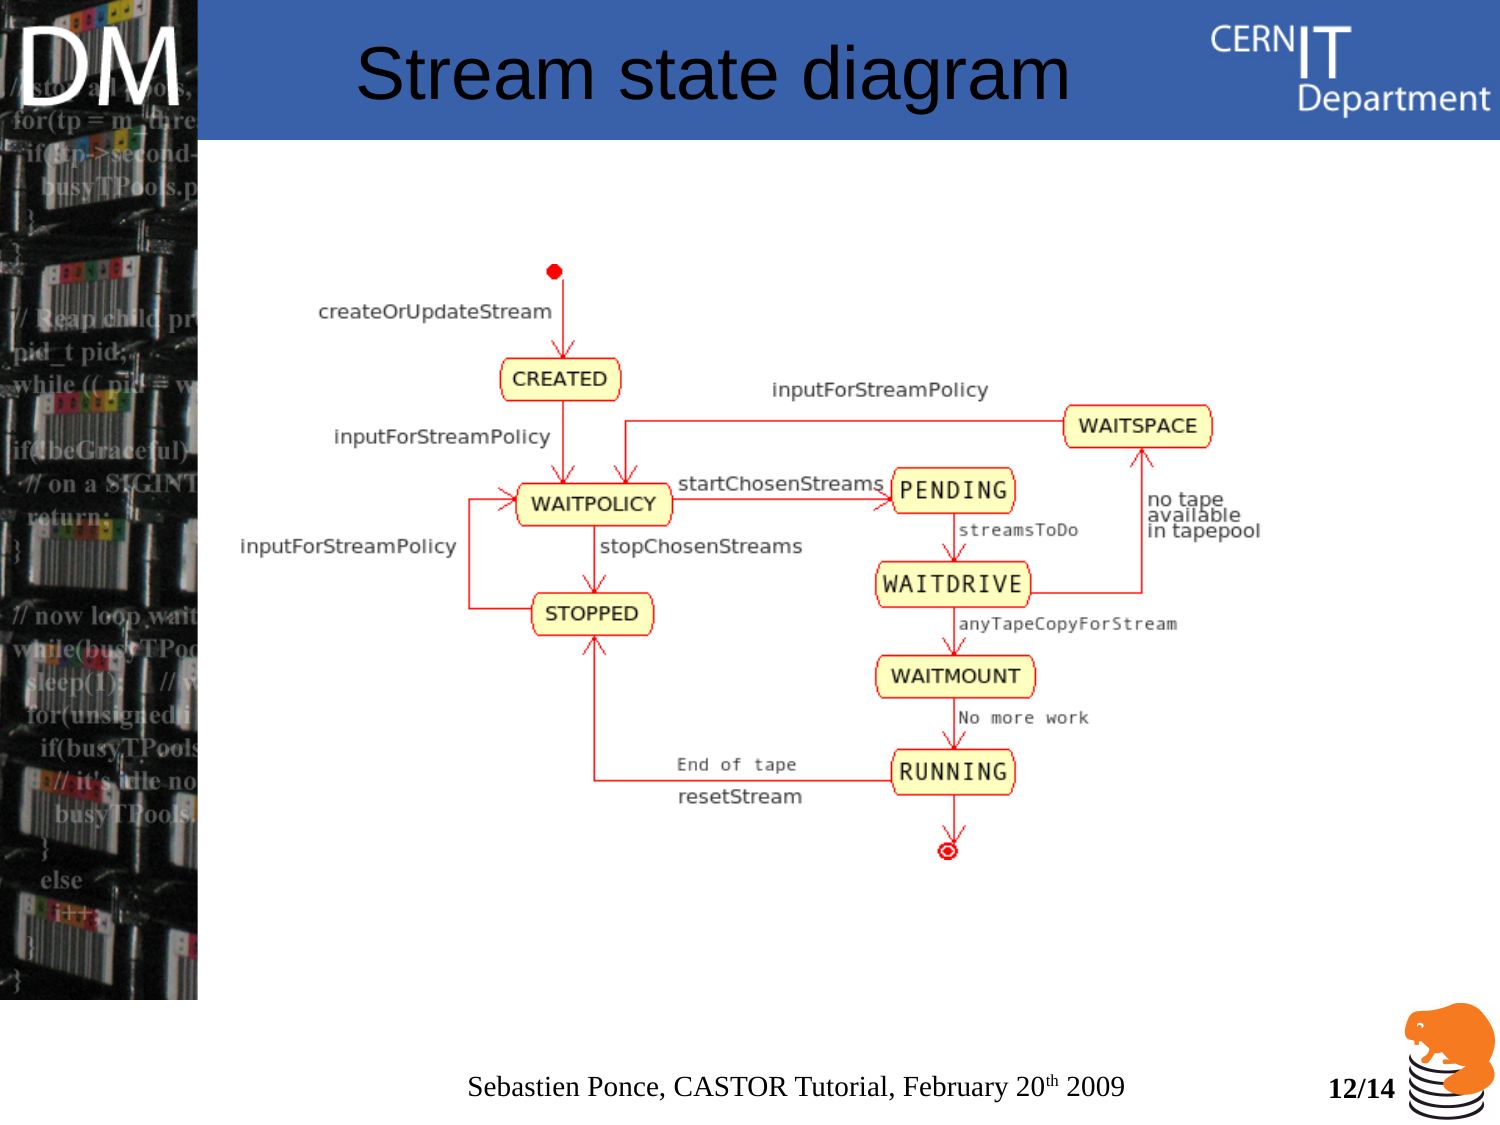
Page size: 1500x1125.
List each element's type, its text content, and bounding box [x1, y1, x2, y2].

picture [198, 0, 1500, 140]
title Stream state diagram [132, 23, 1296, 123]
picture [1404, 1003, 1495, 1120]
picture [234, 264, 1268, 860]
